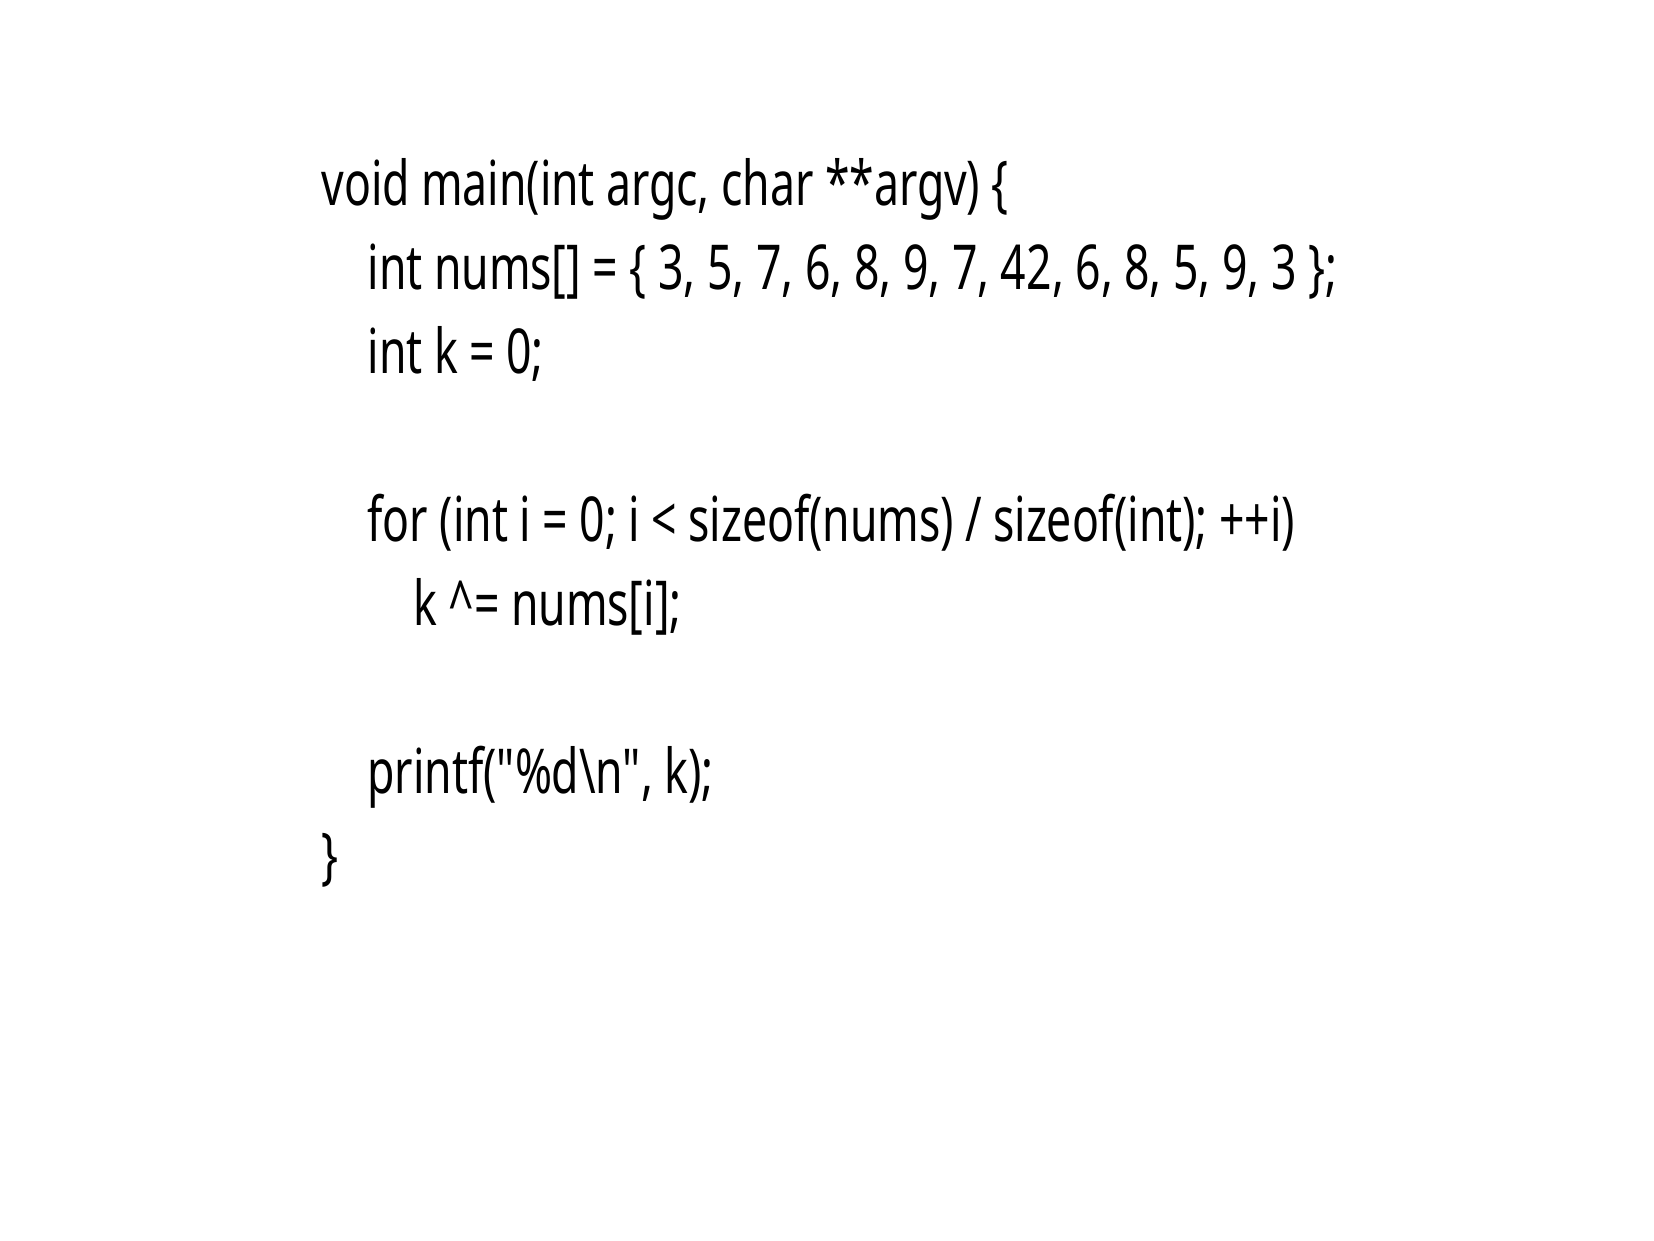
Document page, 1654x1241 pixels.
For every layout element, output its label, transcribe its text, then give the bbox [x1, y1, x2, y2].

text_box void main(int argc, char **argv) { int nums[] = { 3, 5, 7, 6, 8, 9, 7, 42, 6, 8, 5, 9, 3 }; int k = 0; for (int i = 0; i < sizeof(nums) / sizeof(int); ++i) k ^= nums[i]; printf("%d\n", k); } [306, 132, 1356, 907]
